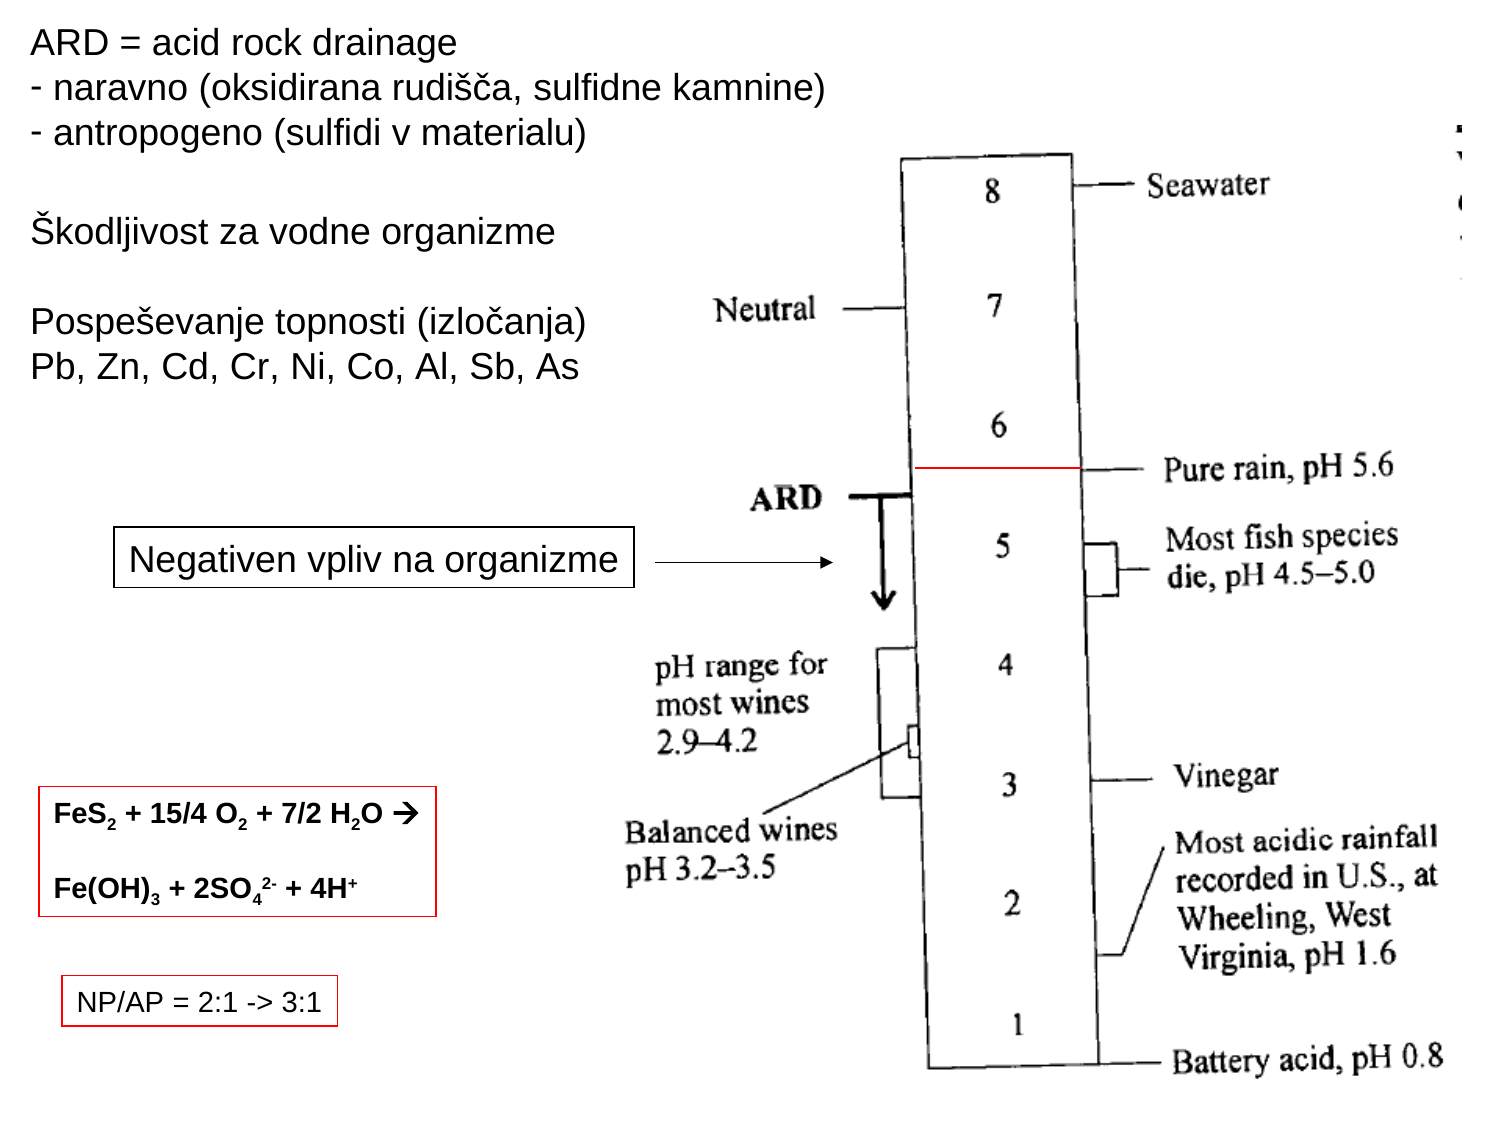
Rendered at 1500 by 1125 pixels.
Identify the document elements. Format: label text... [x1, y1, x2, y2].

text_box NP/AP = 2:1 -> 3:1 [61, 975, 338, 1027]
text_box Negativen vpliv na organizme [113, 527, 635, 588]
text_box ARD = acid rock drainage naravno (oksidirana rudišča, sulfidne kamnine) antropogeno (sulfidi v materialu) [15, 10, 842, 162]
text_box FeS2 + 15/4 O2 + 7/2 H2O  Fe(OH)3 + 2SO42- + 4H+ [38, 786, 436, 917]
text_box Škodljivost za vodne organizme Pospeševanje topnosti (izločanja) Pb, Zn, Cd, Cr, Ni, Co, Al, Sb, As [15, 199, 603, 395]
picture [525, 125, 1462, 1101]
